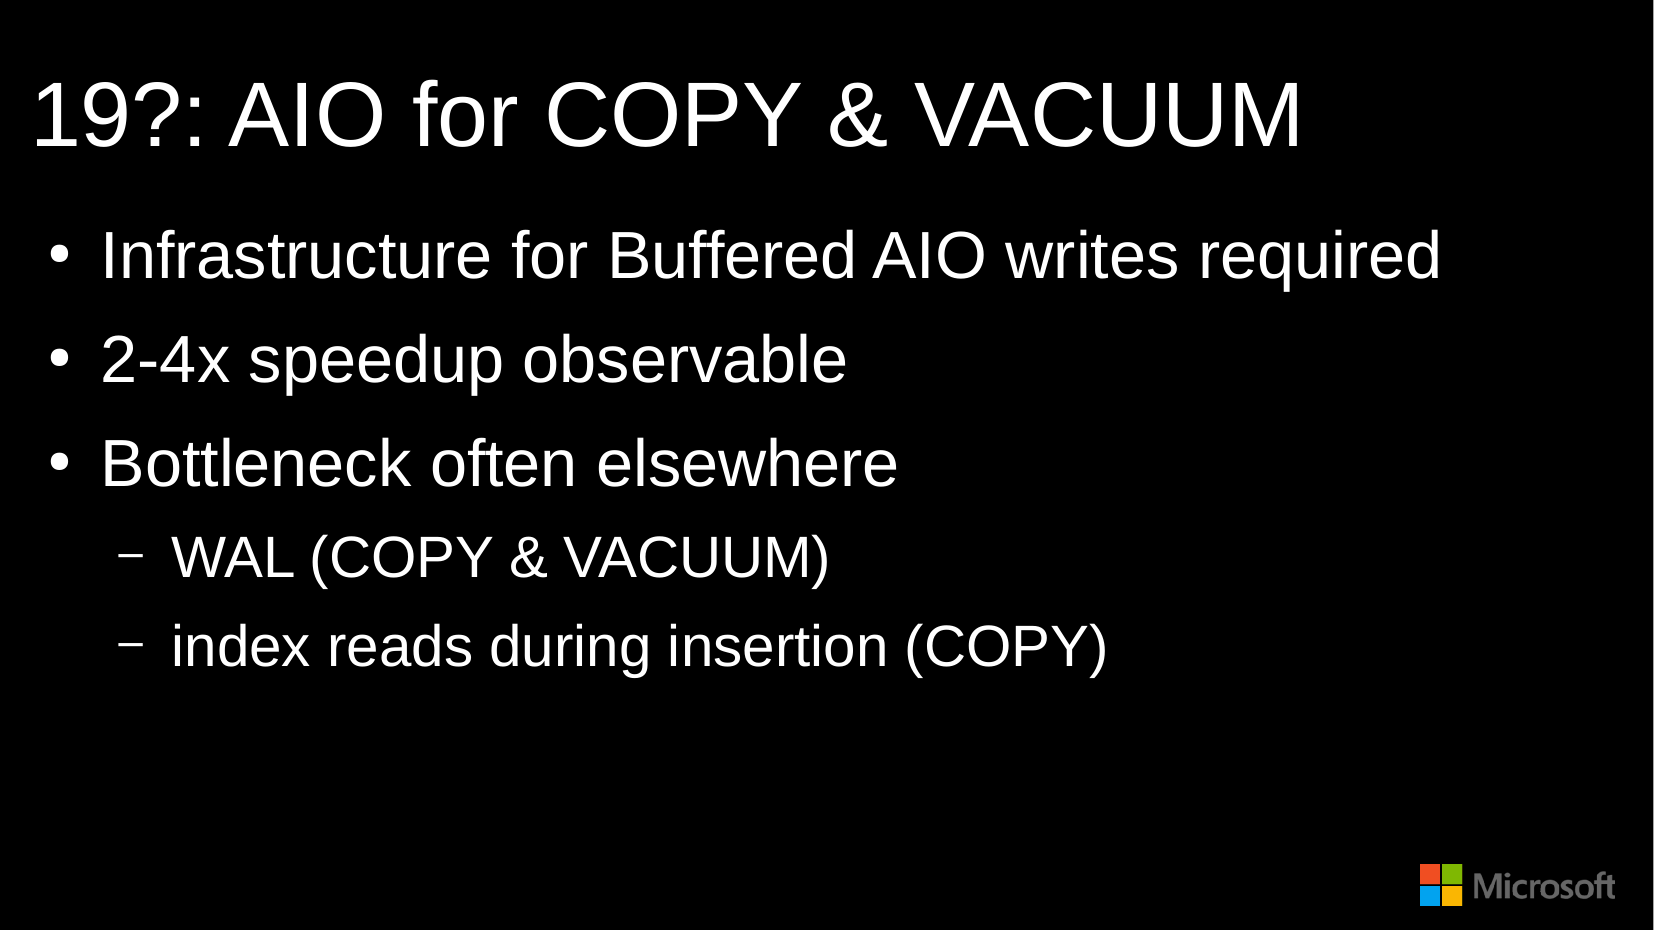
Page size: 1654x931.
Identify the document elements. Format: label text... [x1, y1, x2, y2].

title 19?: AIO for COPY & VACUUM [30, 37, 1621, 193]
list Infrastructure for Buffered AIO writes required 2-4x speedup observable Bottleneck often elsewhere WAL (COPY & VACUUM) index reads during insertion (COPY) [30, 217, 1621, 916]
